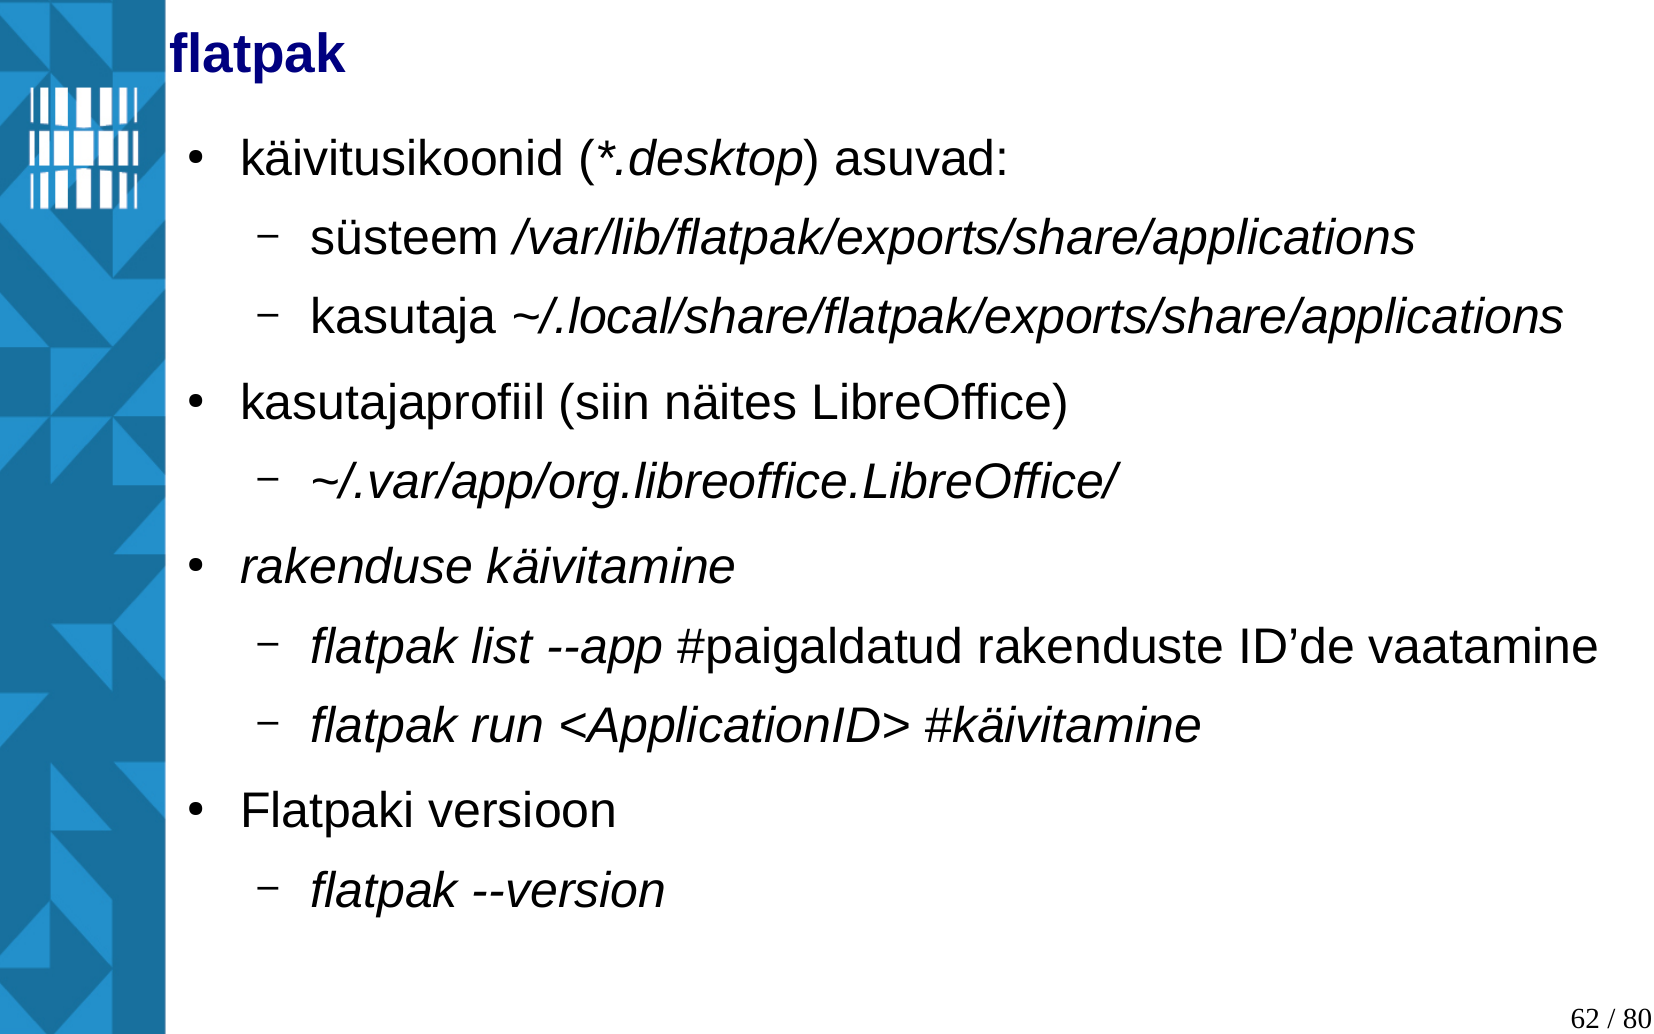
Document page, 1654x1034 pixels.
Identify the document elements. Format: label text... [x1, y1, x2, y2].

list käivitusikoonid (*.desktop) asuvad: süsteem /var/lib/flatpak/exports/share/applications kasutaja ~/.local/share/flatpak/exports/share/applications kasutajaprofiil (siin näites LibreOffice) ~/.var/app/org.libreoffice.LibreOffice/ rakenduse käivitamine flatpak list --app #paigaldatud rakenduste ID’de vaatamine flatpak run <ApplicationID> #käivitamine Flatpaki versioon flatpak --version [169, 129, 1630, 997]
title flatpak [169, 11, 1571, 95]
